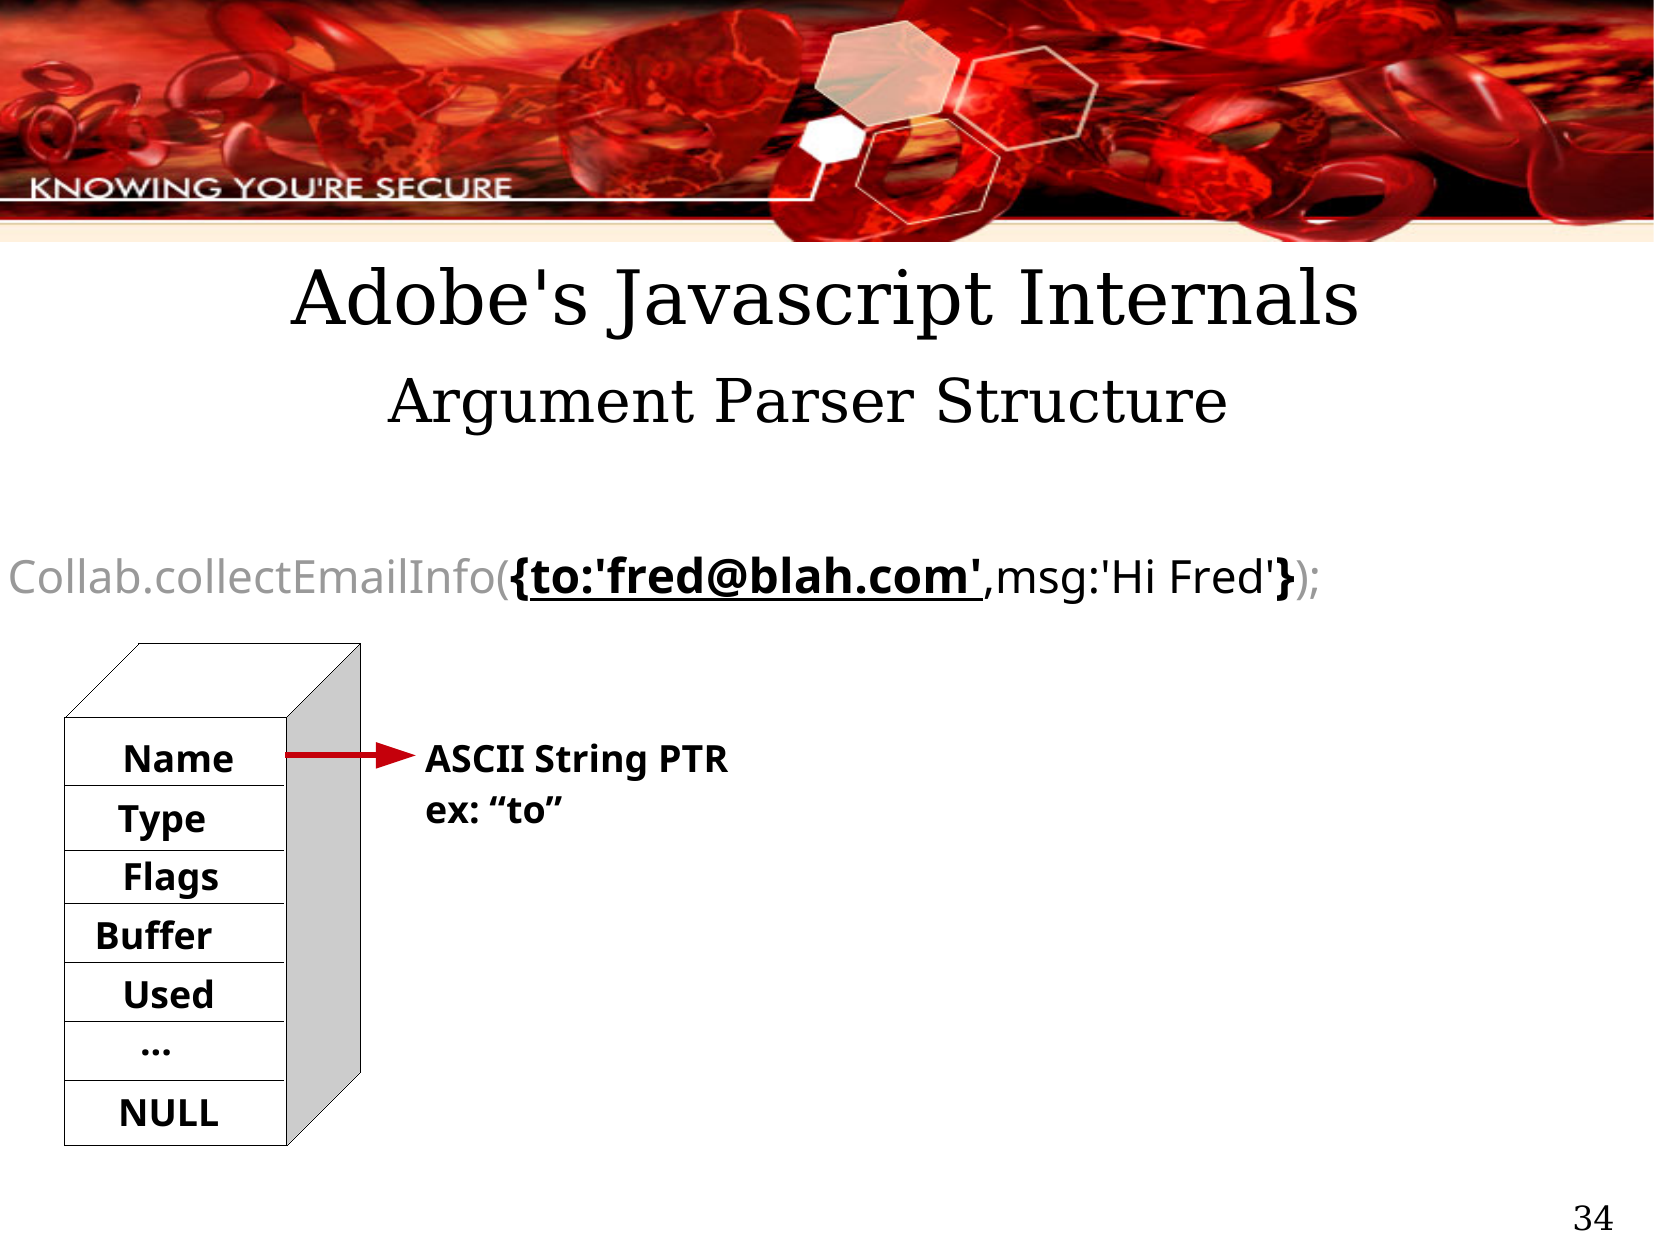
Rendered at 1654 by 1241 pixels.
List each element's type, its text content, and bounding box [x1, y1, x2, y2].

text_box [64, 643, 361, 1146]
text_box ... [139, 1015, 212, 1075]
text_box Buffer [94, 909, 252, 968]
text_box [64, 786, 122, 850]
text_box ASCII String PTR ex: “to” [425, 732, 848, 850]
text_box Type [117, 792, 230, 851]
text_box Collab.collectEmailInfo({to:'fred@blah.com',msg:'Hi Fred'}); [4, 537, 1649, 622]
text_box [64, 851, 122, 903]
text_box Used [122, 968, 230, 1027]
text_box [64, 963, 122, 1021]
text_box Name [122, 732, 243, 792]
text_box NULL [118, 1086, 241, 1145]
picture [0, 0, 1654, 195]
text_box [64, 904, 122, 962]
text_box Argument Parser Structure [388, 366, 1231, 437]
text_box Flags [122, 850, 239, 909]
title Adobe's Javascript Internals [0, 195, 1654, 403]
